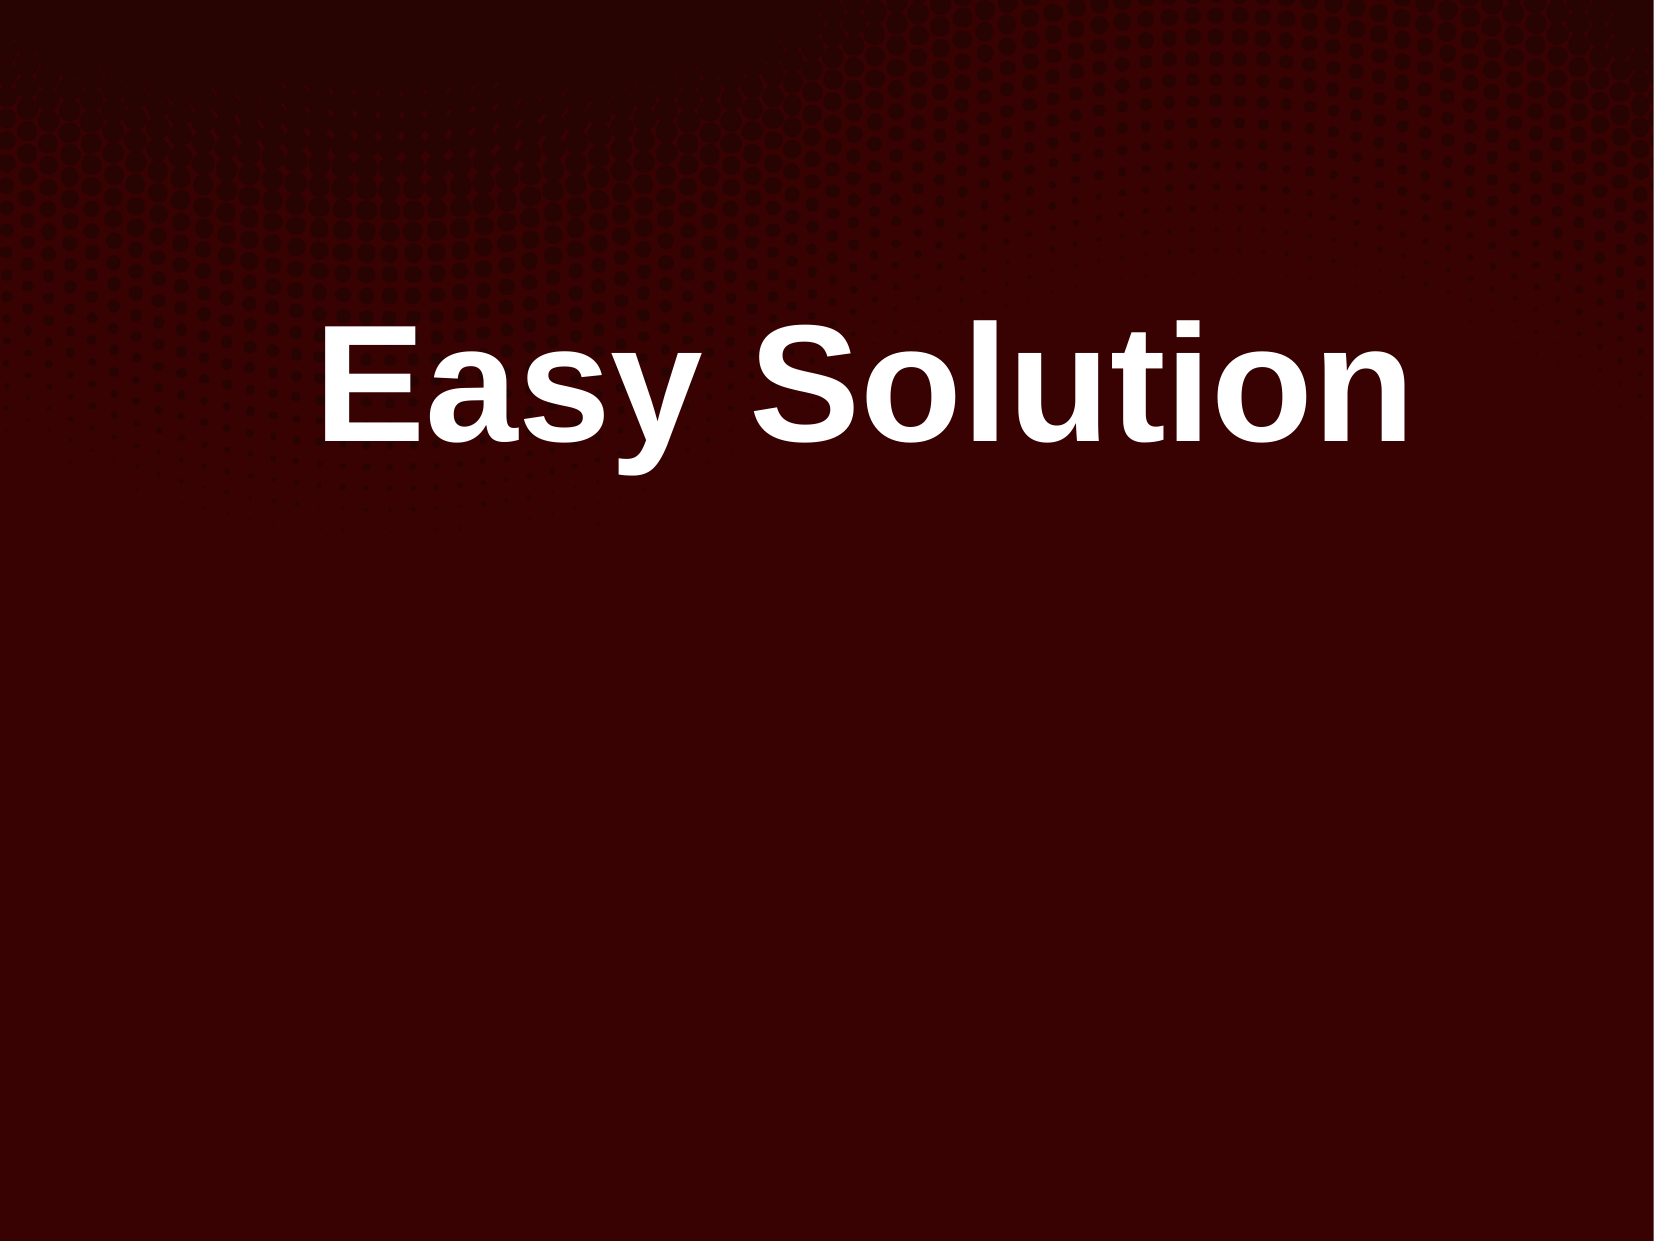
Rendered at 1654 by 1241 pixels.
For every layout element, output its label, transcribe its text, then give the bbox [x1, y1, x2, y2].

list Easy Solution [82, 290, 1571, 1109]
picture [0, 0, 1654, 1241]
